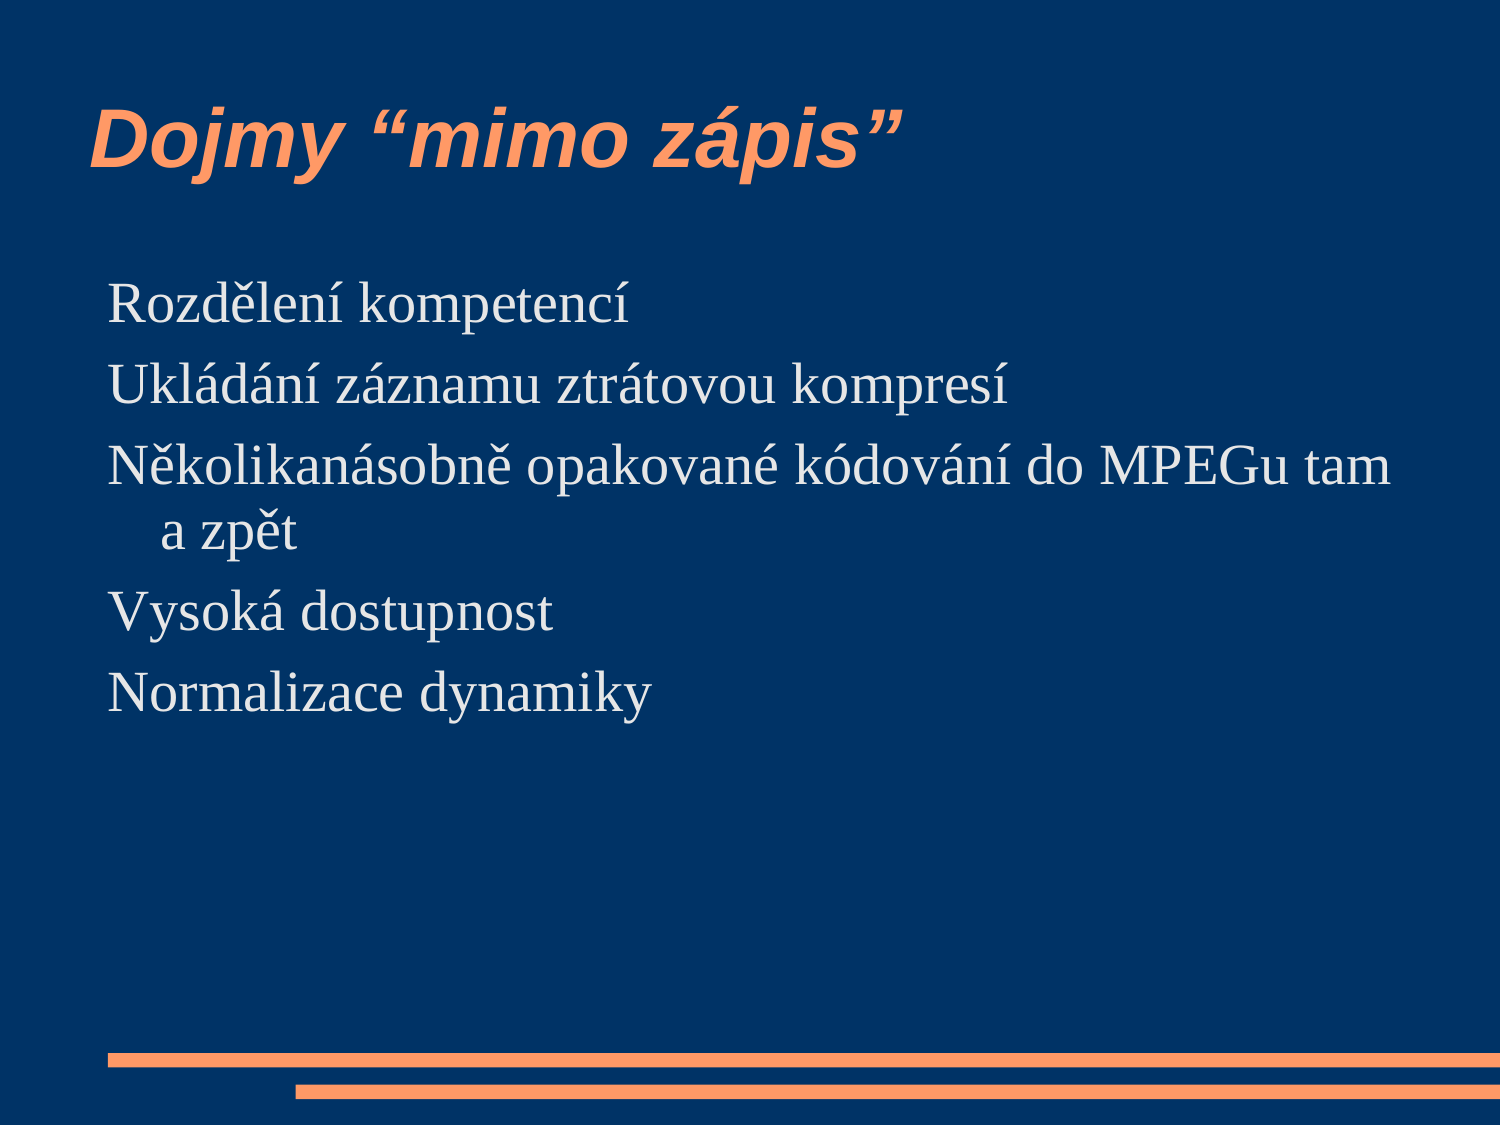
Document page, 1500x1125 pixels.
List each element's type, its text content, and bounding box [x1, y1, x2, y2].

title Dojmy “mimo zápis” [75, 45, 1426, 233]
list Rozdělení kompetencí Ukládání záznamu ztrátovou kompresí Několikanásobně opakované kódování do MPEGu tam a zpět Vysoká dostupnost Normalizace dynamiky [75, 262, 1426, 1006]
